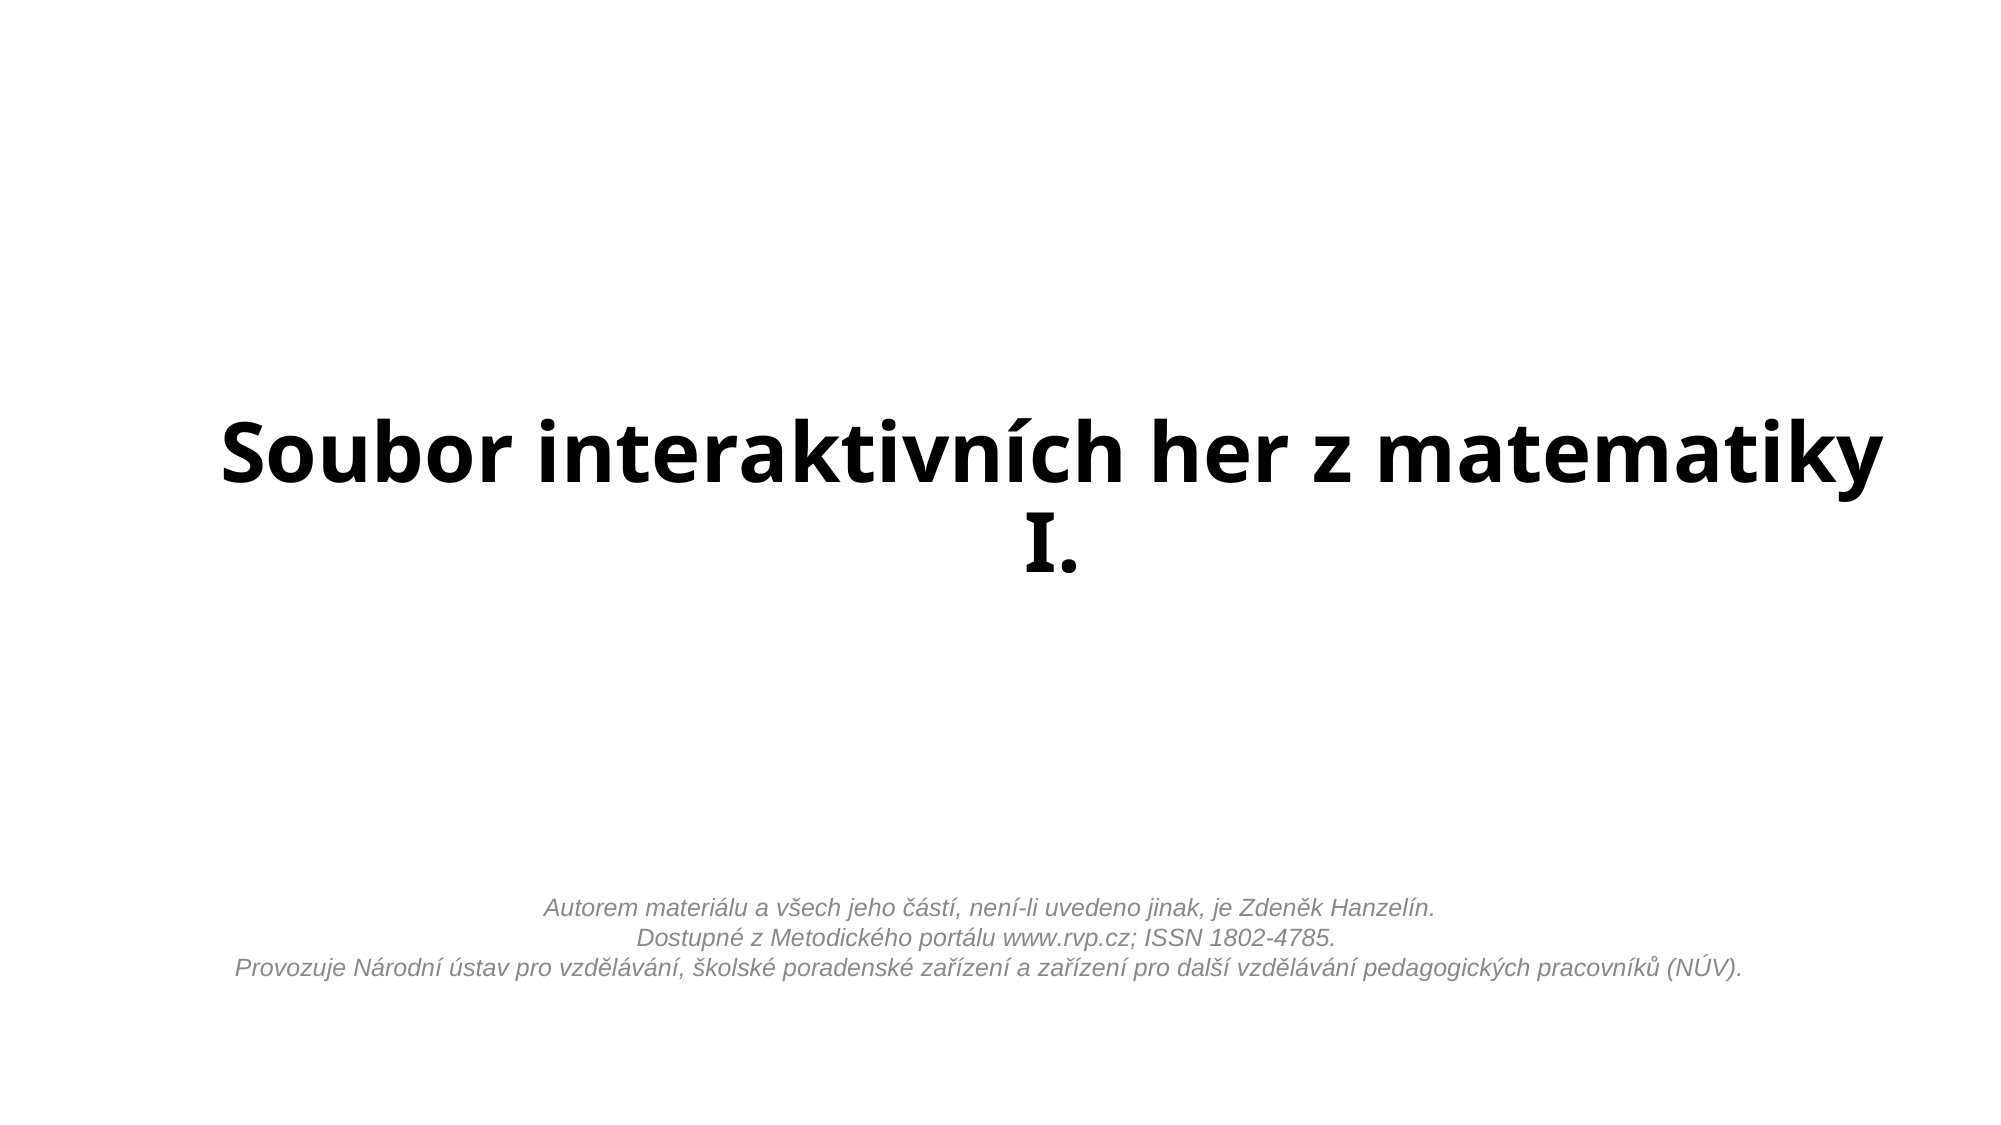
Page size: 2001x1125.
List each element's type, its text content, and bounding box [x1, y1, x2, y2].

title Soubor interaktivních her z matematiky I. [188, 356, 1918, 599]
text_box Autorem materiálu a všech jeho částí, není-li uvedeno jinak, je Zdeněk Hanzelín. Dostupné z Metodického portálu www.rvp.cz; ISSN 1802-4785. Provozuje Národní ústav pro vzdělávání, školské poradenské zařízení a zařízení pro další vzdělávání pedagogických pracovníků (NÚV). [169, 921, 1813, 982]
